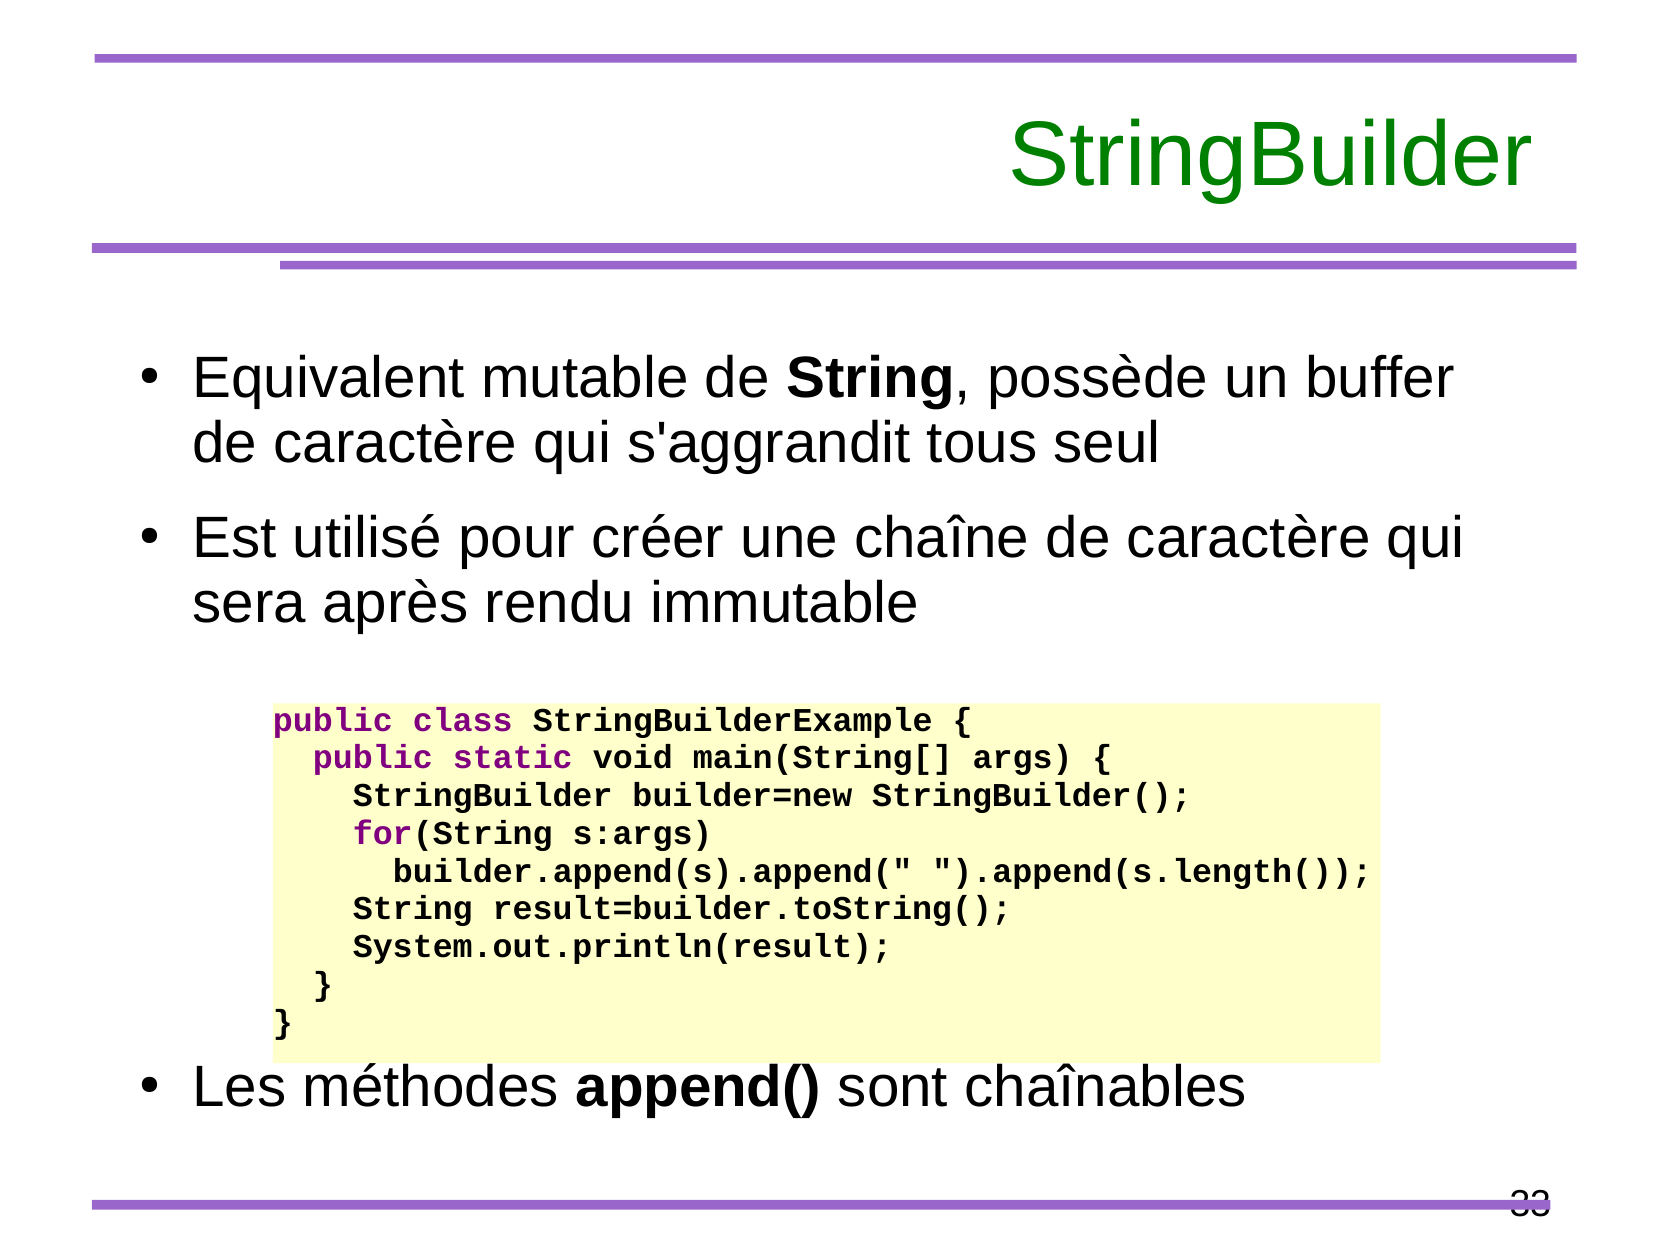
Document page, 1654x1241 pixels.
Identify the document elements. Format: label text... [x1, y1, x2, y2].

text_box public class StringBuilderExample { public static void main(String[] args) { StringBuilder builder=new StringBuilder(); for(String s:args) builder.append(s).append(" ").append(s.length()); String result=builder.toString(); System.out.println(result); } } [272, 703, 1381, 1064]
list Equivalent mutable de String, possède un buffer de caractère qui s'aggrandit tous seul Est utilisé pour créer une chaîne de caractère qui sera après rendu immutable Les méthodes append() sont chaînables [121, 344, 1534, 1176]
title StringBuilder [121, 49, 1534, 257]
